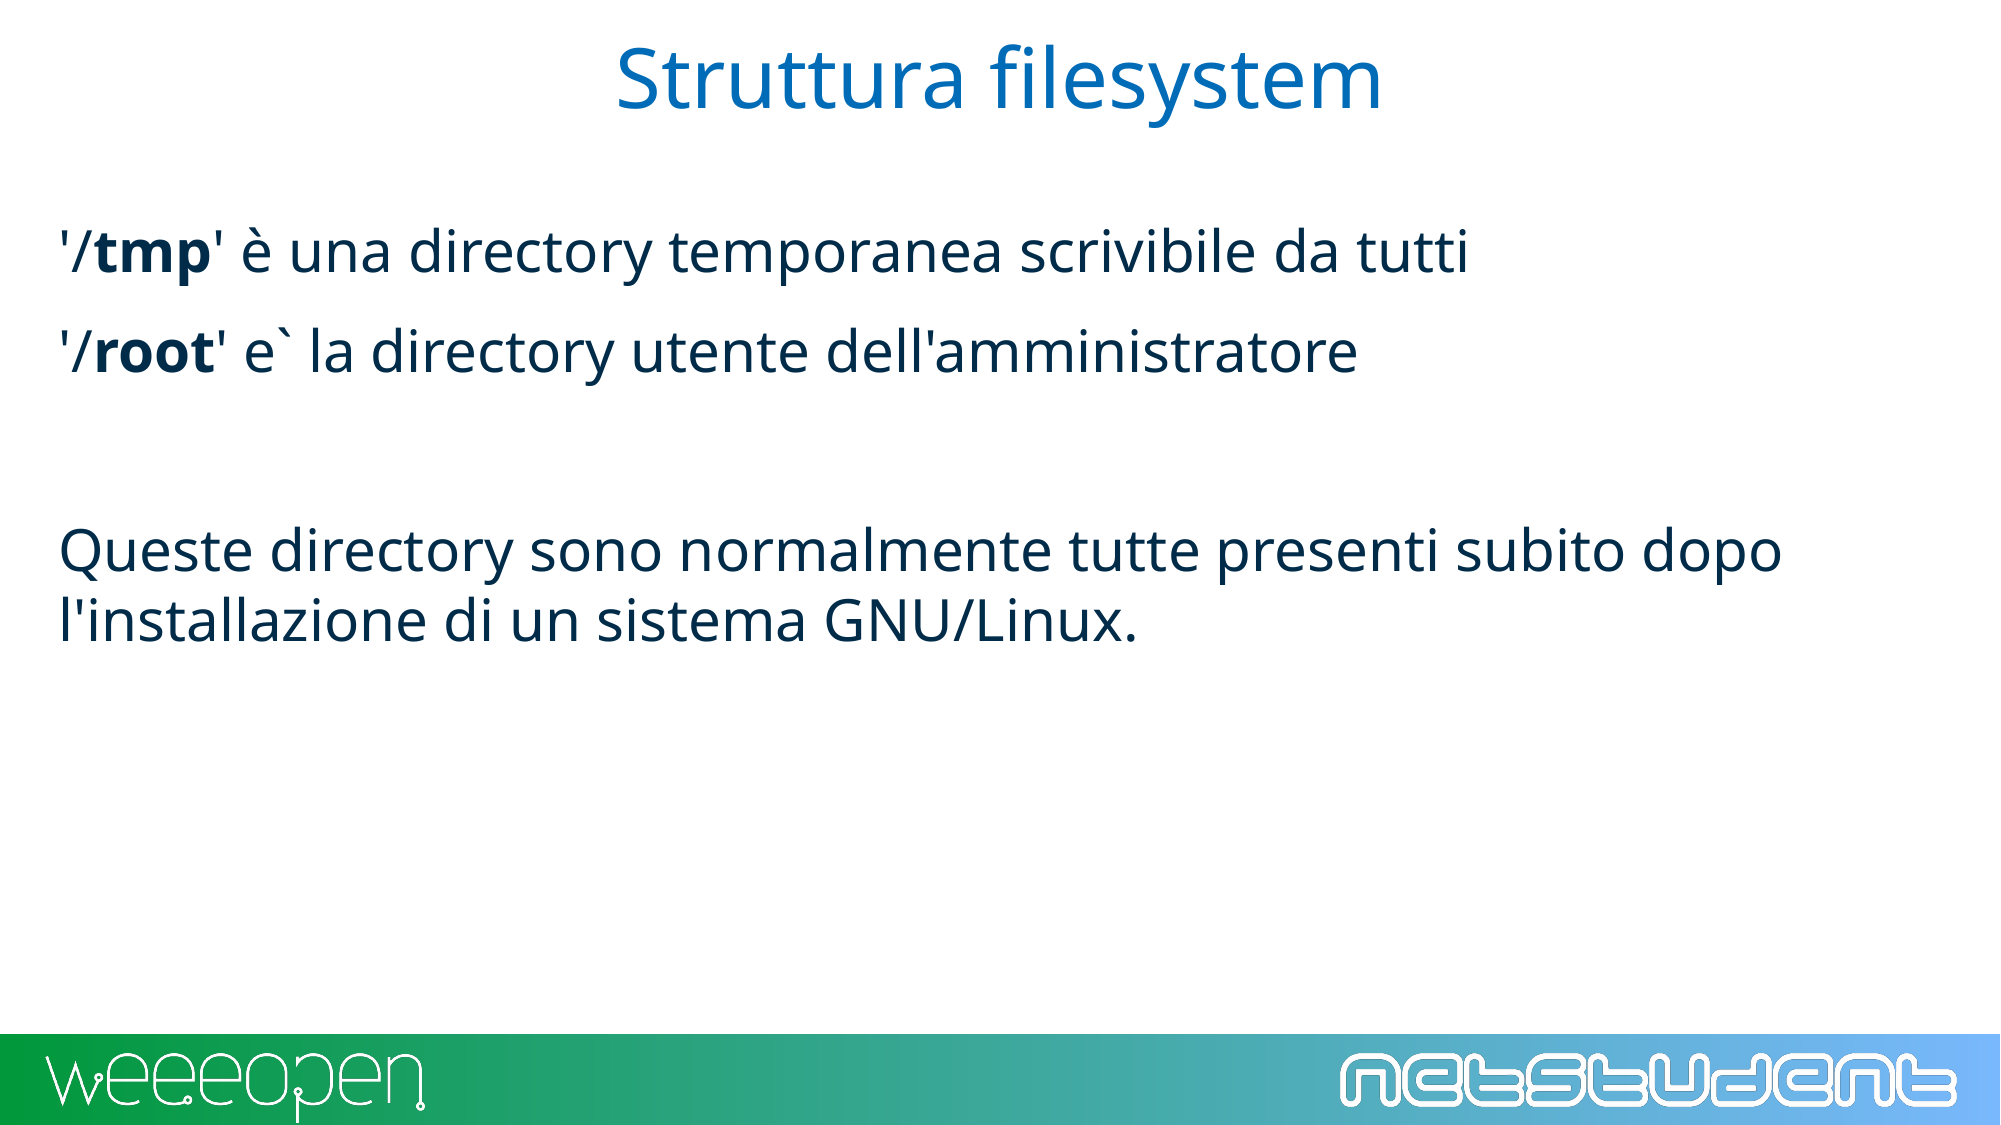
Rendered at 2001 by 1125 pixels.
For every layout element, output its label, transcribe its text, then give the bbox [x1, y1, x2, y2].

picture [45, 1053, 425, 1123]
list '/tmp' è una directory temporanea scrivibile da tutti '/root' e` la directory utente dell'amministratore Queste directory sono normalmente tutte presenti subito dopo l'installazione di un sistema GNU/Linux. [43, 206, 1959, 922]
title Struttura filesystem [43, 29, 1959, 206]
picture [1340, 1053, 1957, 1107]
